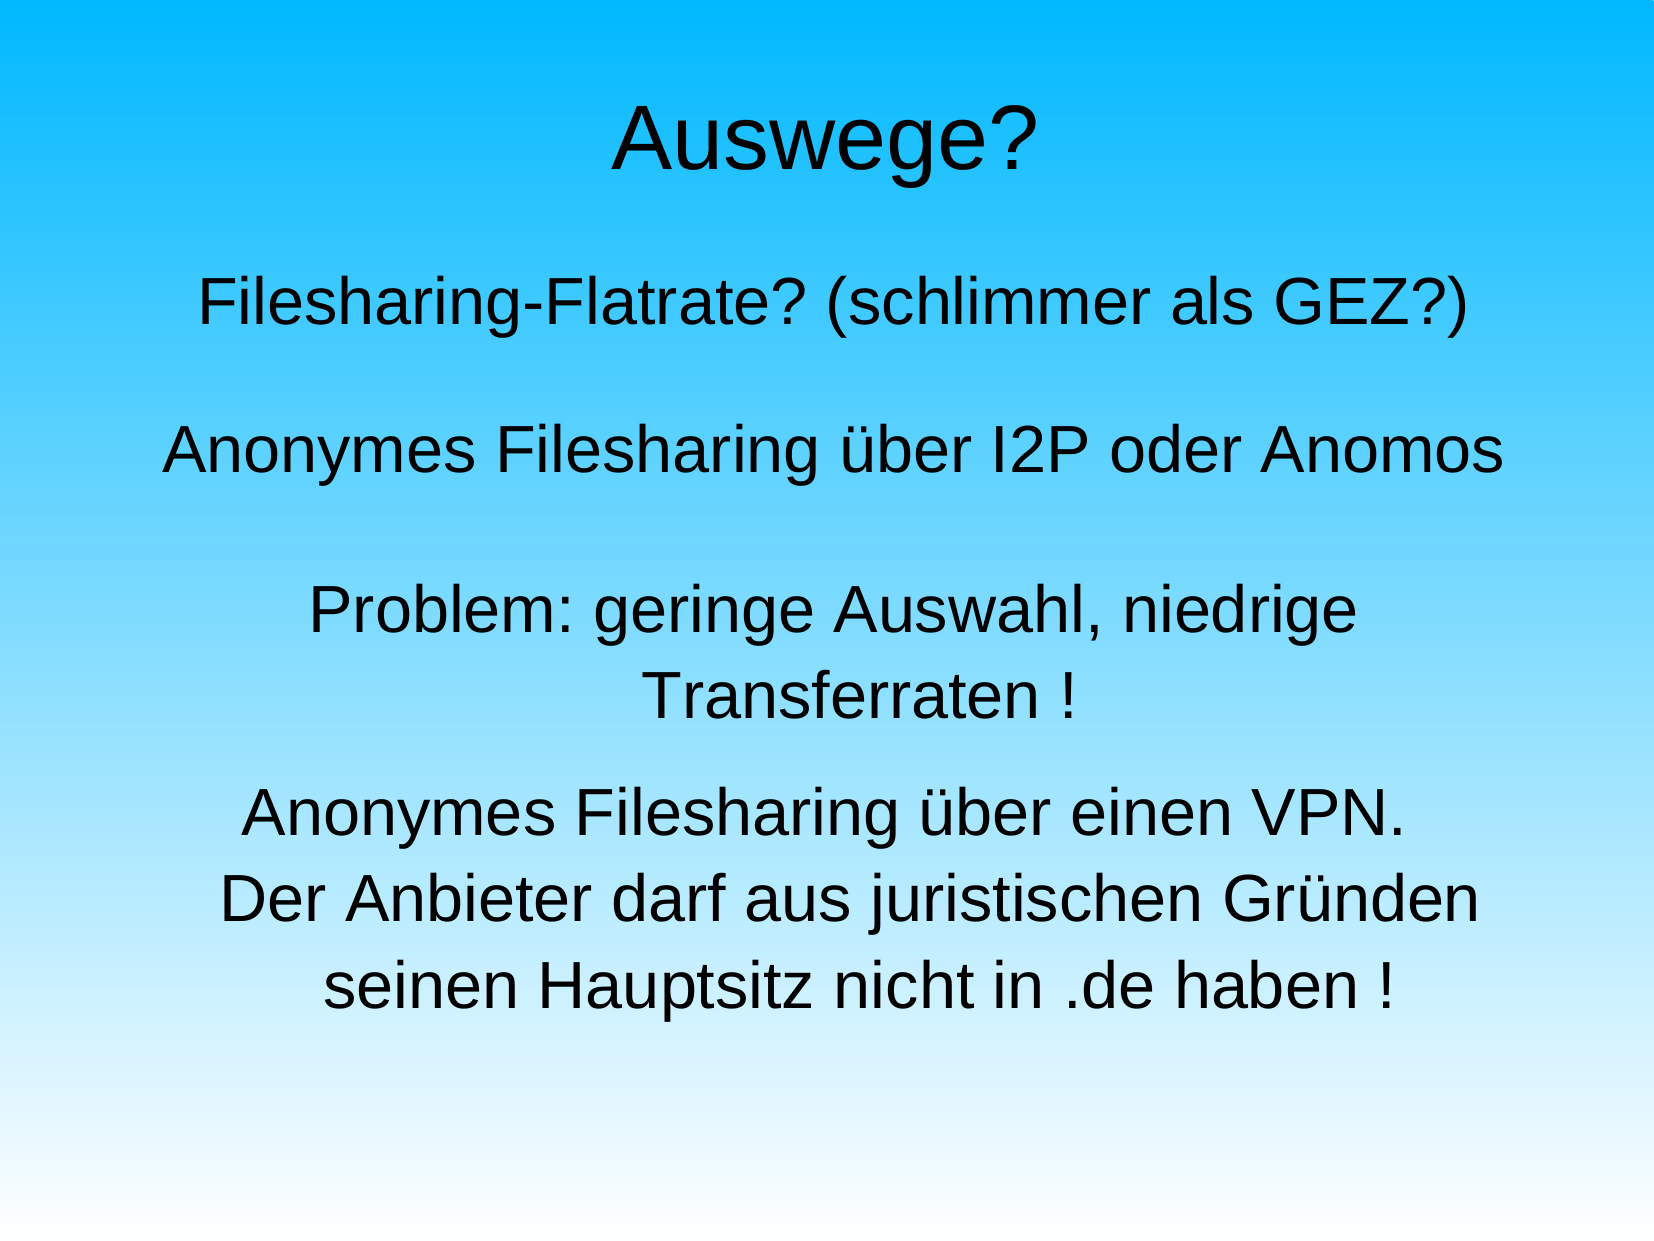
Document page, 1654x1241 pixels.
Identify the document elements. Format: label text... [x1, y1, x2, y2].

title Auswege? [82, 56, 1569, 248]
list Filesharing-Flatrate? (schlimmer als GEZ?) Anonymes Filesharing über I2P oder Anomos Problem: geringe Auswahl, niedrige Transferraten ! Anonymes Filesharing über einen VPN. Der Anbieter darf aus juristischen Gründen seinen Hauptsitz nicht in .de haben ! [82, 290, 1569, 1092]
